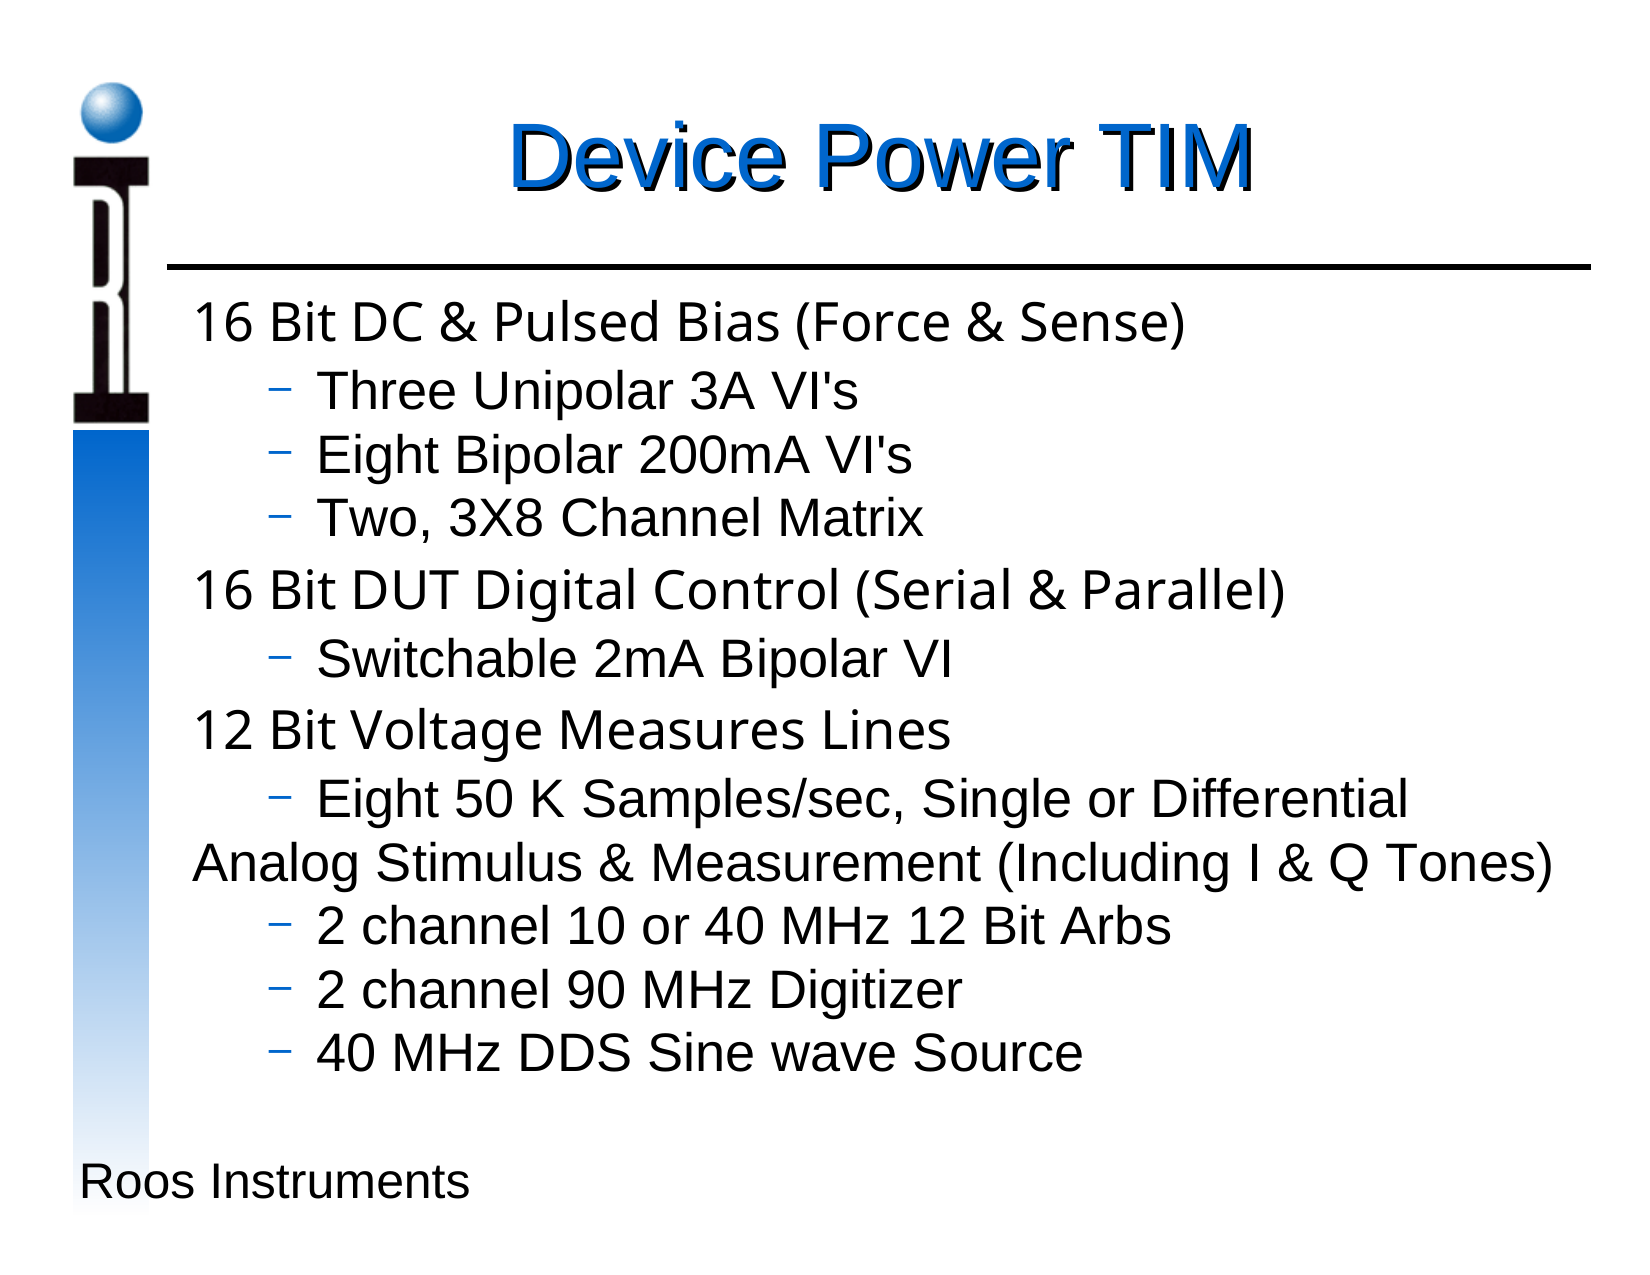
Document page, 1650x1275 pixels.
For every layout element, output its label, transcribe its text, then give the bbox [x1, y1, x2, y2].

title Device Power TIM [171, 59, 1591, 253]
picture [69, 78, 154, 430]
list 16 Bit DC & Pulsed Bias (Force & Sense) Three Unipolar 3A VI's Eight Bipolar 200mA VI's Two, 3X8 Channel Matrix 16 Bit DUT Digital Control (Serial & Parallel) Switchable 2mA Bipolar VI 12 Bit Voltage Measures Lines Eight 50 K Samples/sec, Single or Differential Analog Stimulus & Measurement (Including I & Q Tones) 2 channel 10 or 40 MHz 12 Bit Arbs 2 channel 90 MHz Digitizer 40 MHz DDS Sine wave Source [174, 283, 1591, 1079]
